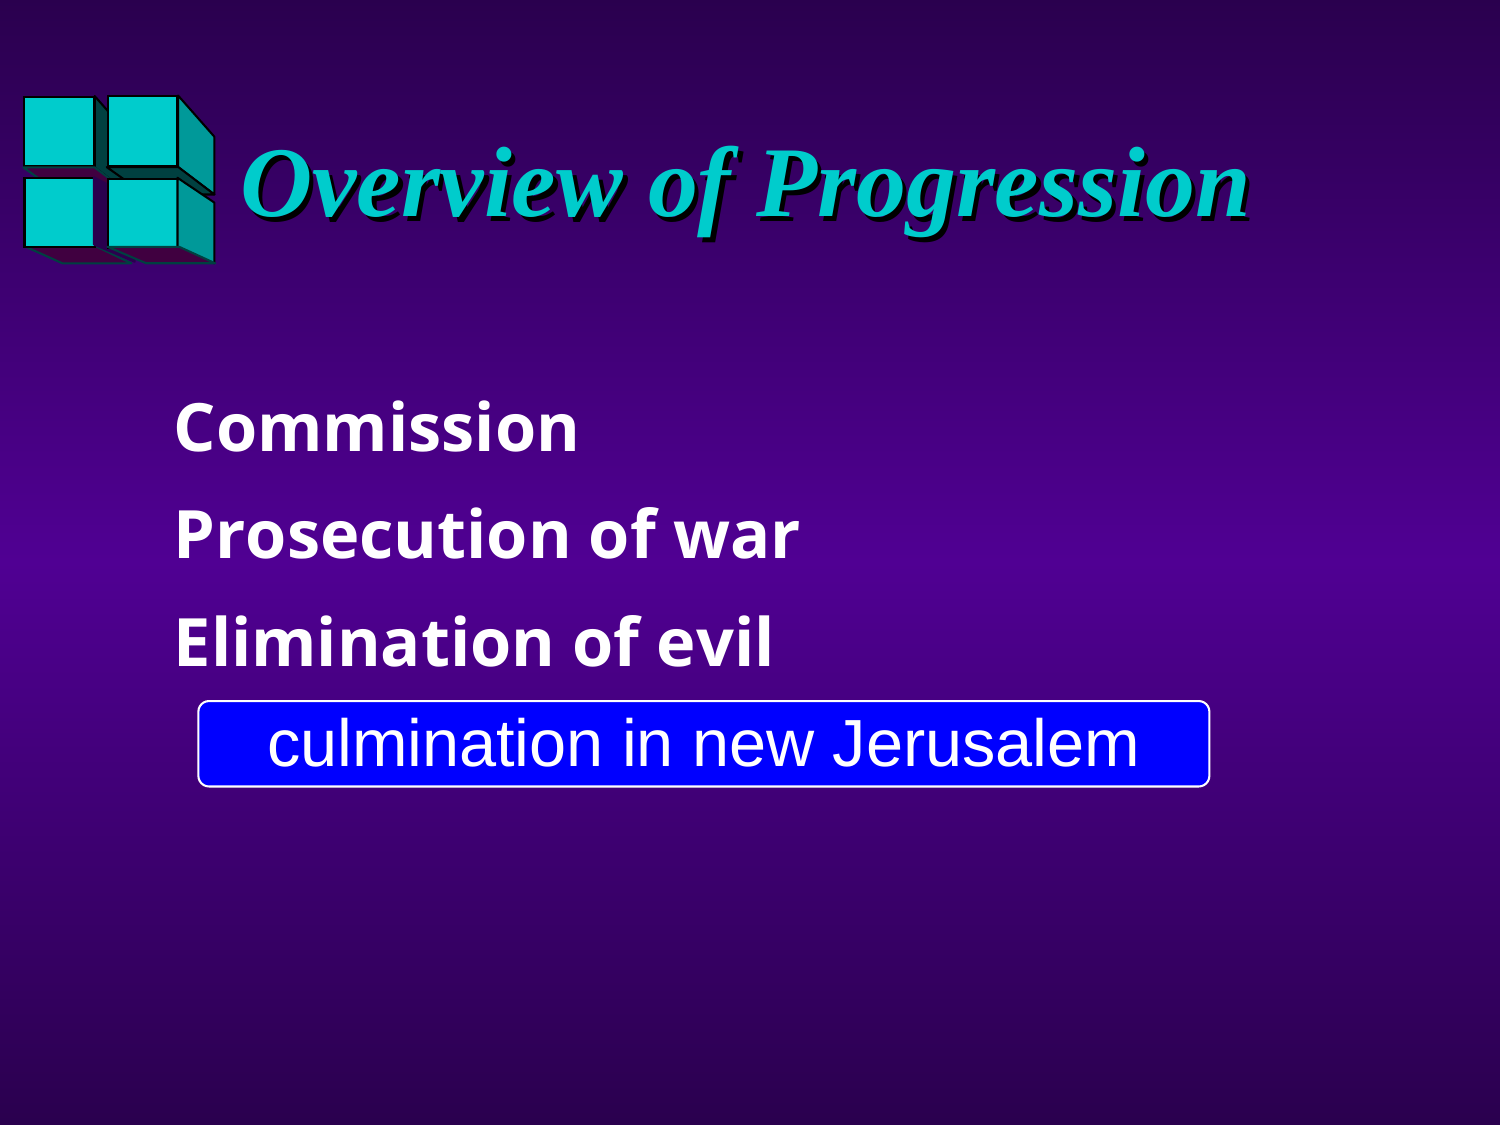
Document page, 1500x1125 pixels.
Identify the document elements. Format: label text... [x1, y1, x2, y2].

title Overview of Progression [224, 78, 1388, 288]
text_box culmination in new Jerusalem [198, 701, 1210, 787]
list Commission Prosecution of war Elimination of evil [159, 373, 955, 940]
